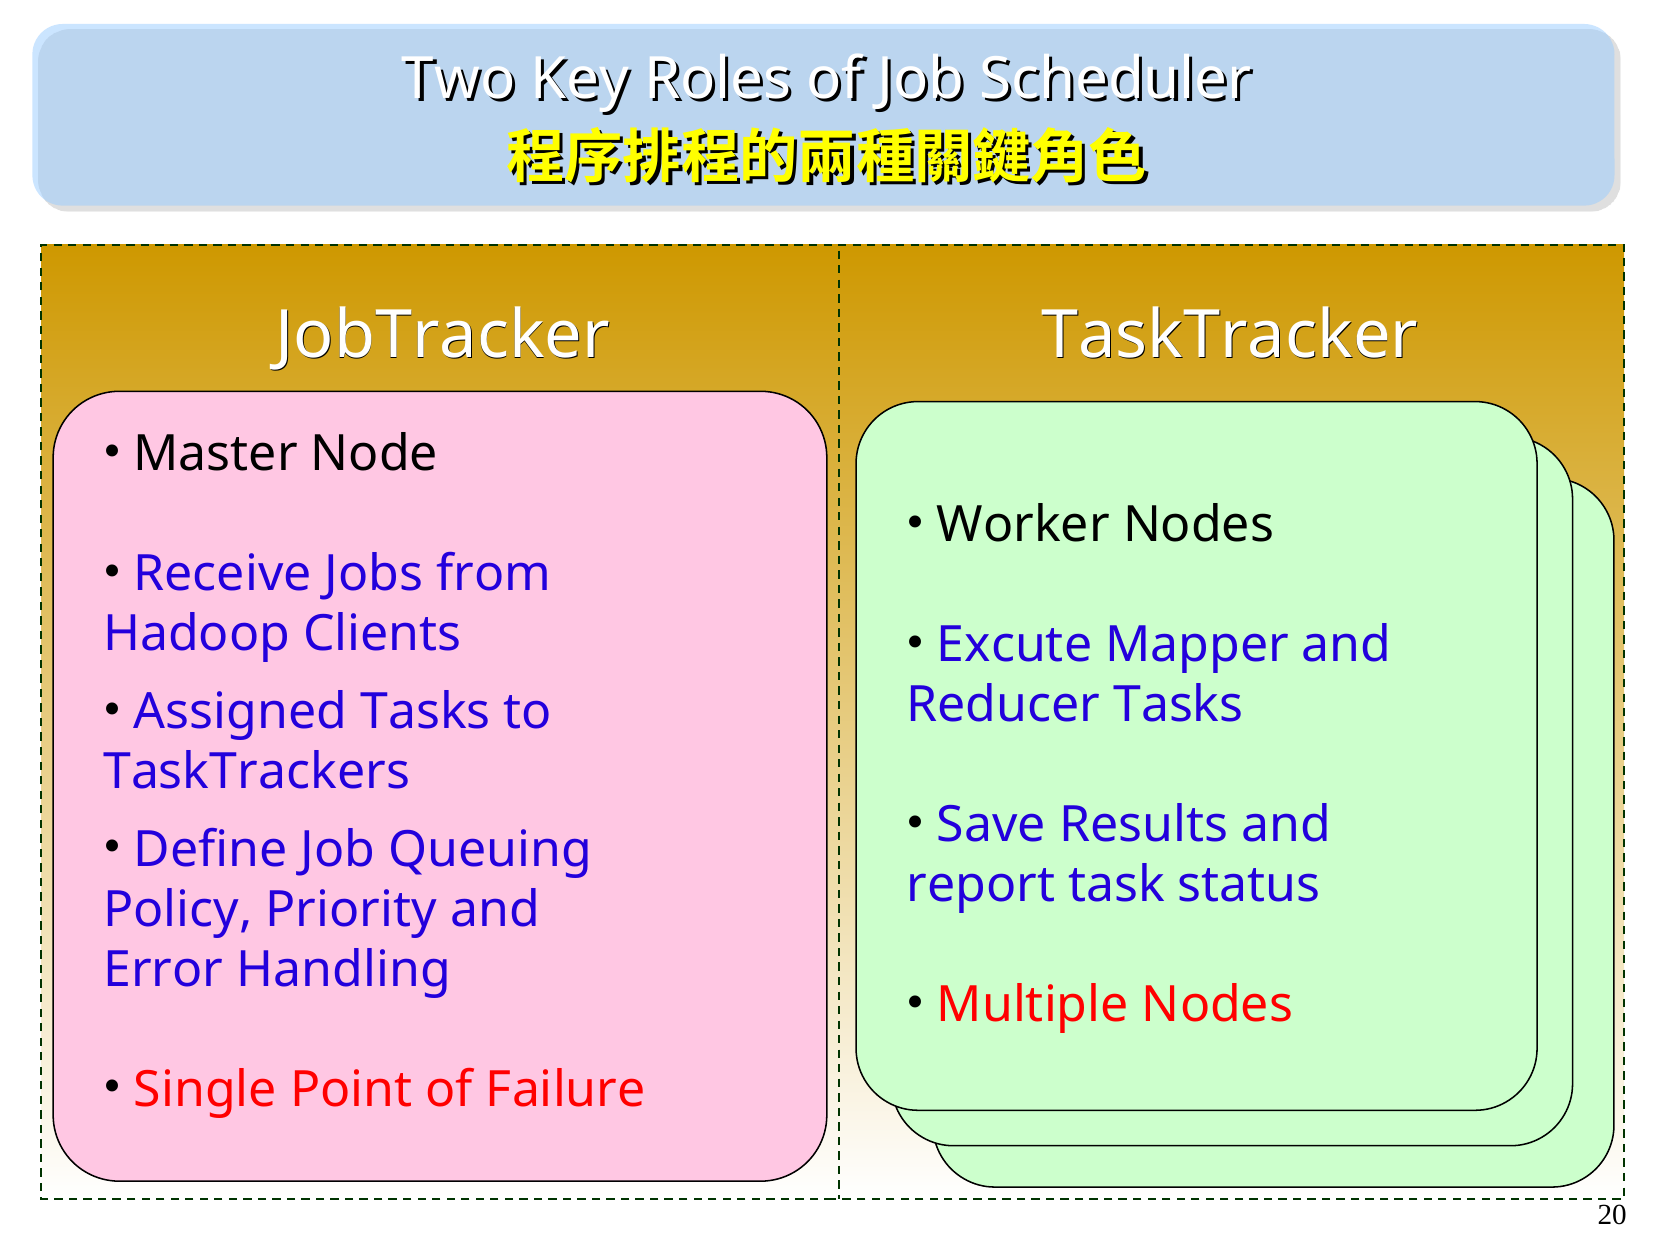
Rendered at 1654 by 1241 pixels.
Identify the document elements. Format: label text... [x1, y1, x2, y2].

text_box TaskTracker [856, 283, 1604, 379]
title Two Key Roles of Job Scheduler 程序排程的兩種關鍵角色 [123, 28, 1530, 204]
text_box JobTracker [59, 283, 827, 379]
text_box Worker Nodes Excute Mapper and Reducer Tasks Save Results and report task status Multiple Nodes [891, 484, 1536, 1040]
text_box [32, 23, 1615, 206]
text_box Master Node Receive Jobs from Hadoop Clients Assigned Tasks to TaskTrackers Define Job Queuing Policy, Priority and Error Handling Single Point of Failure [88, 413, 798, 1124]
text_box [41, 244, 1625, 1199]
